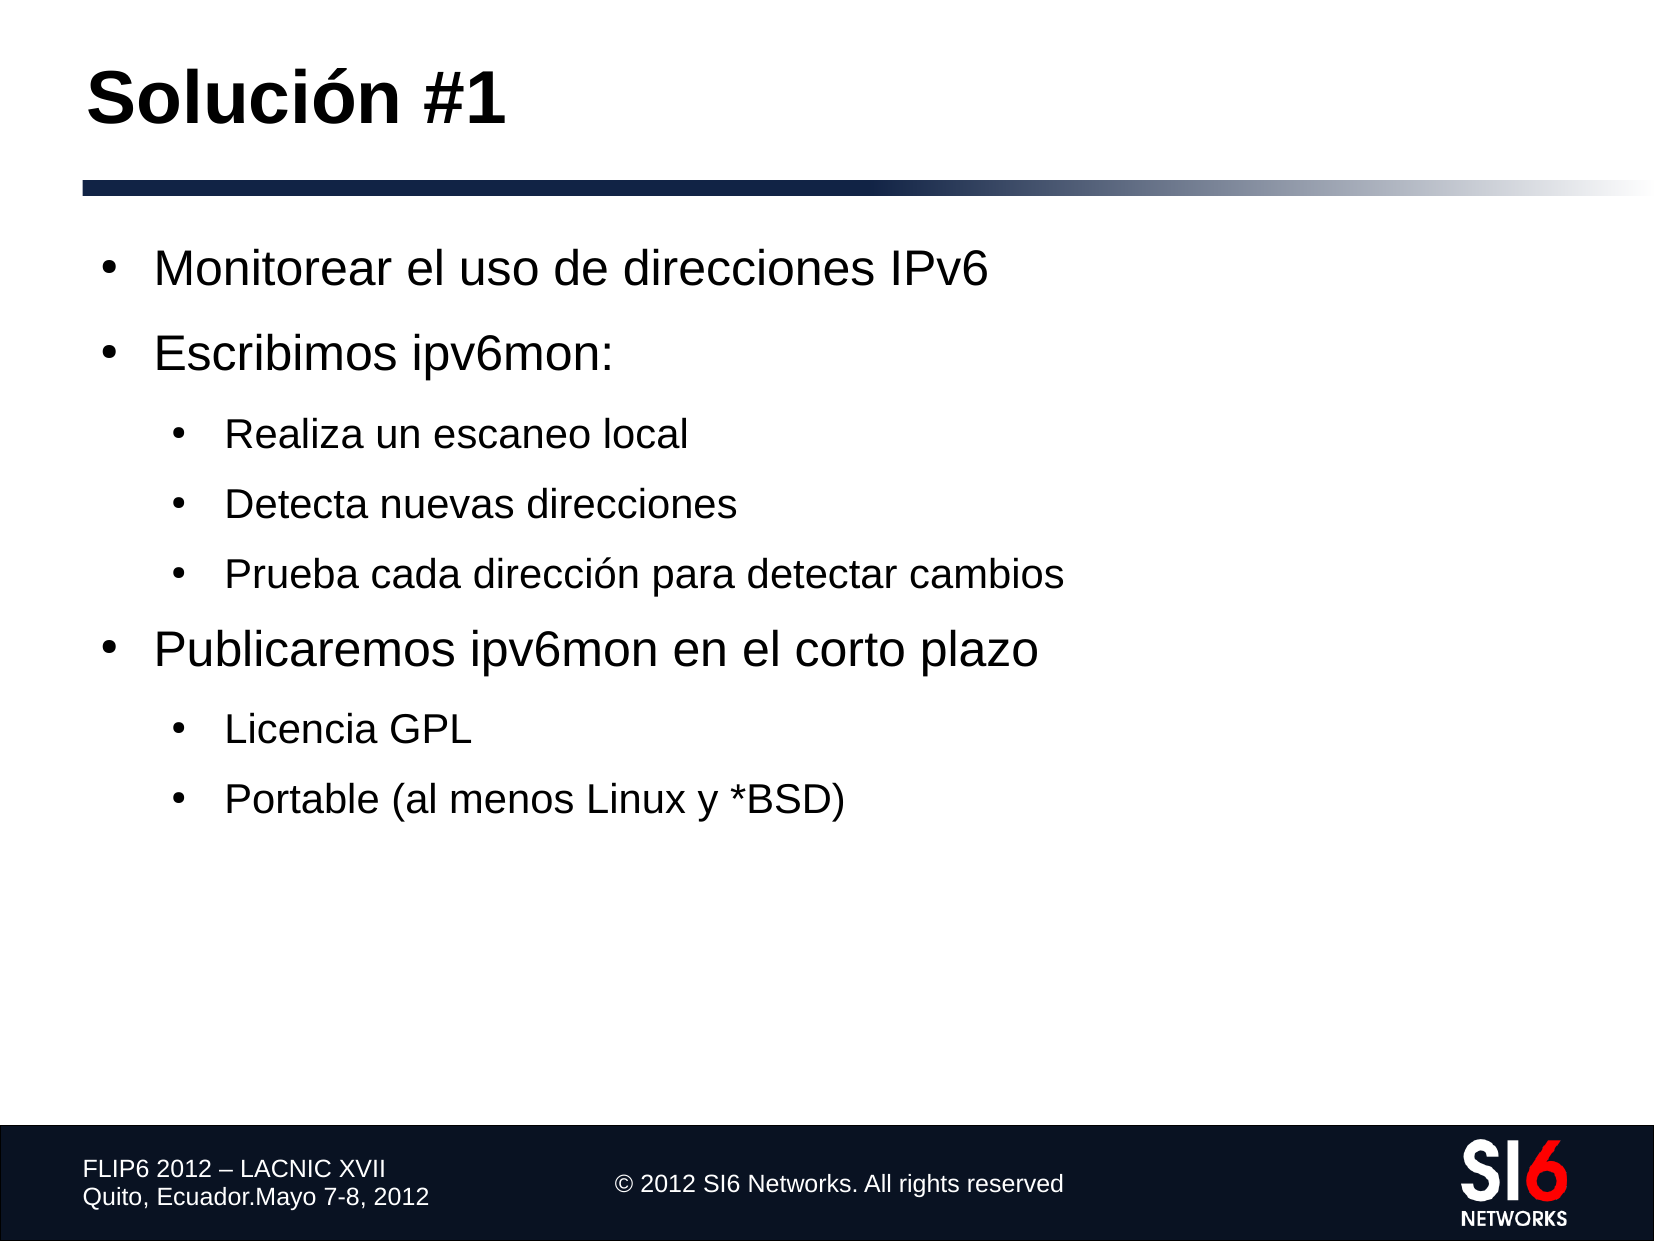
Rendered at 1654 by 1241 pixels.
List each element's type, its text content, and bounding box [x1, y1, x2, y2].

picture [1461, 1139, 1567, 1226]
title Solución #1 [86, 30, 1576, 166]
list Monitorear el uso de direcciones IPv6 Escribimos ipv6mon: Realiza un escaneo local Detecta nuevas direcciones Prueba cada dirección para detectar cambios Publicaremos ipv6mon en el corto plazo Licencia GPL Portable (al menos Linux y *BSD) [82, 240, 1571, 1059]
